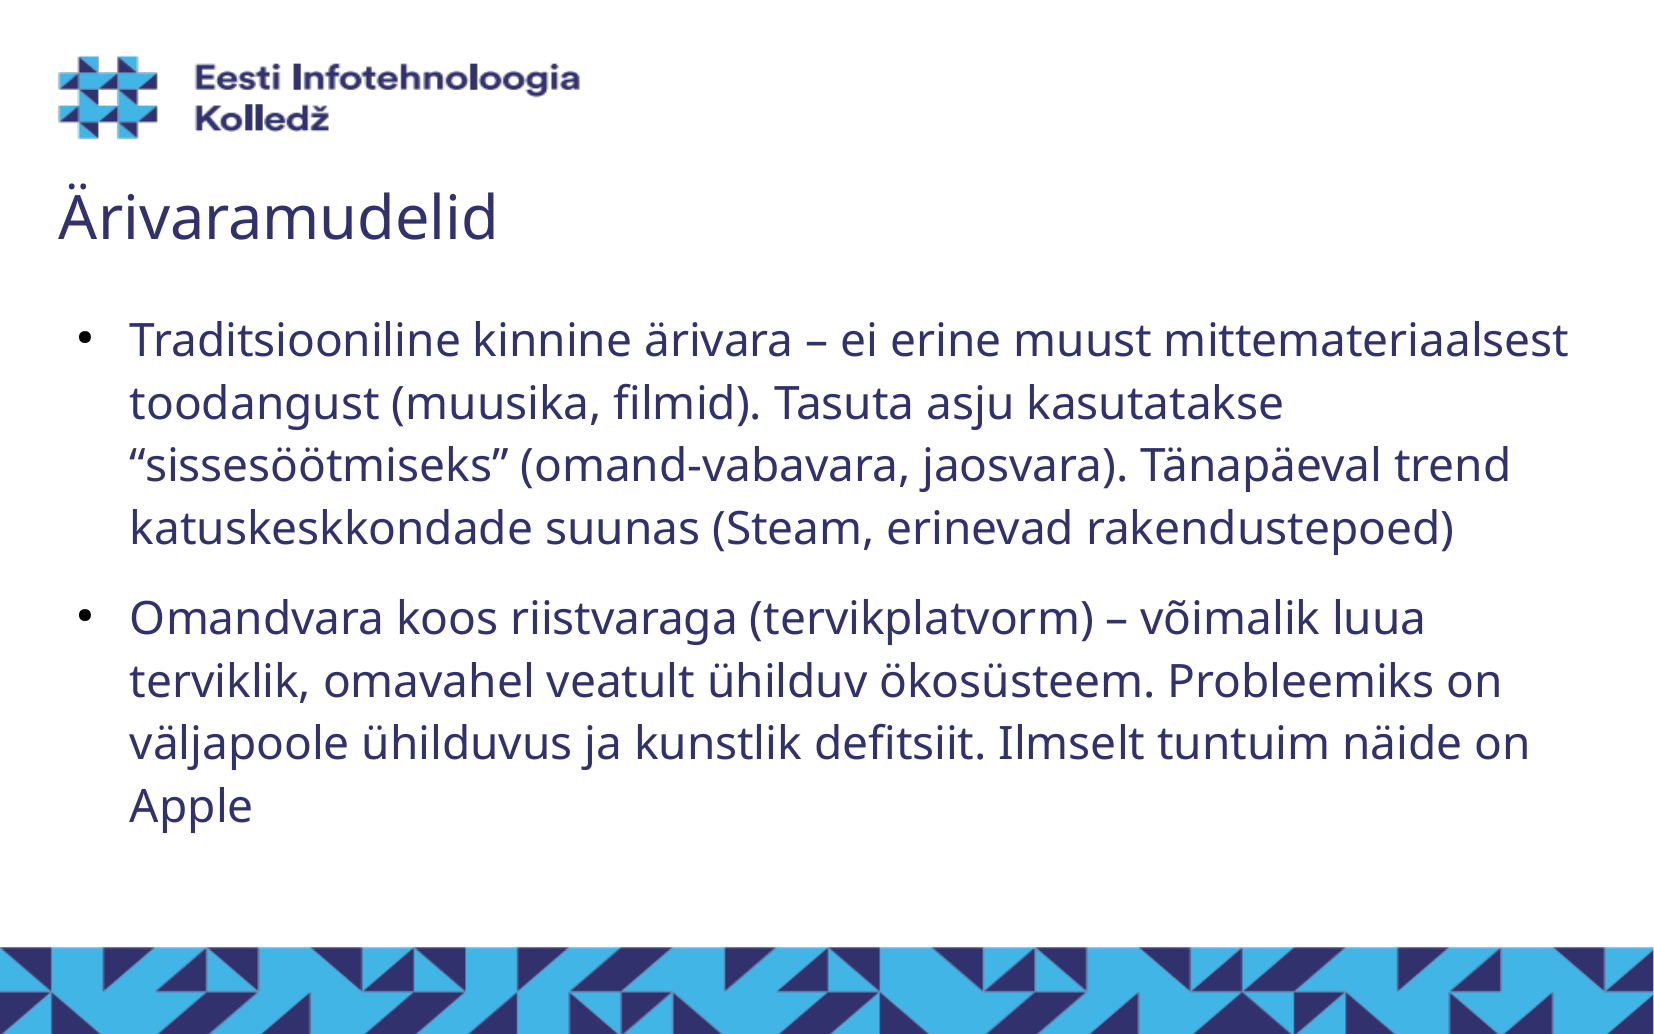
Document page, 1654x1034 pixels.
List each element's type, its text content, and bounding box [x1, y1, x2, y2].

list Traditsiooniline kinnine ärivara – ei erine muust mittemateriaalsest toodangust (muusika, filmid). Tasuta asju kasutatakse “sissesöötmiseks” (omand-vabavara, jaosvara). Tänapäeval trend katuskeskkondade suunas (Steam, erinevad rakendustepoed) Omandvara koos riistvaraga (tervikplatvorm) – võimalik luua terviklik, omavahel veatult ühilduv ökosüsteem. Probleemiks on väljapoole ühilduvus ja kunstlik defitsiit. Ilmselt tuntuim näide on Apple [59, 307, 1607, 945]
title Ärivaramudelid [59, 129, 1571, 303]
